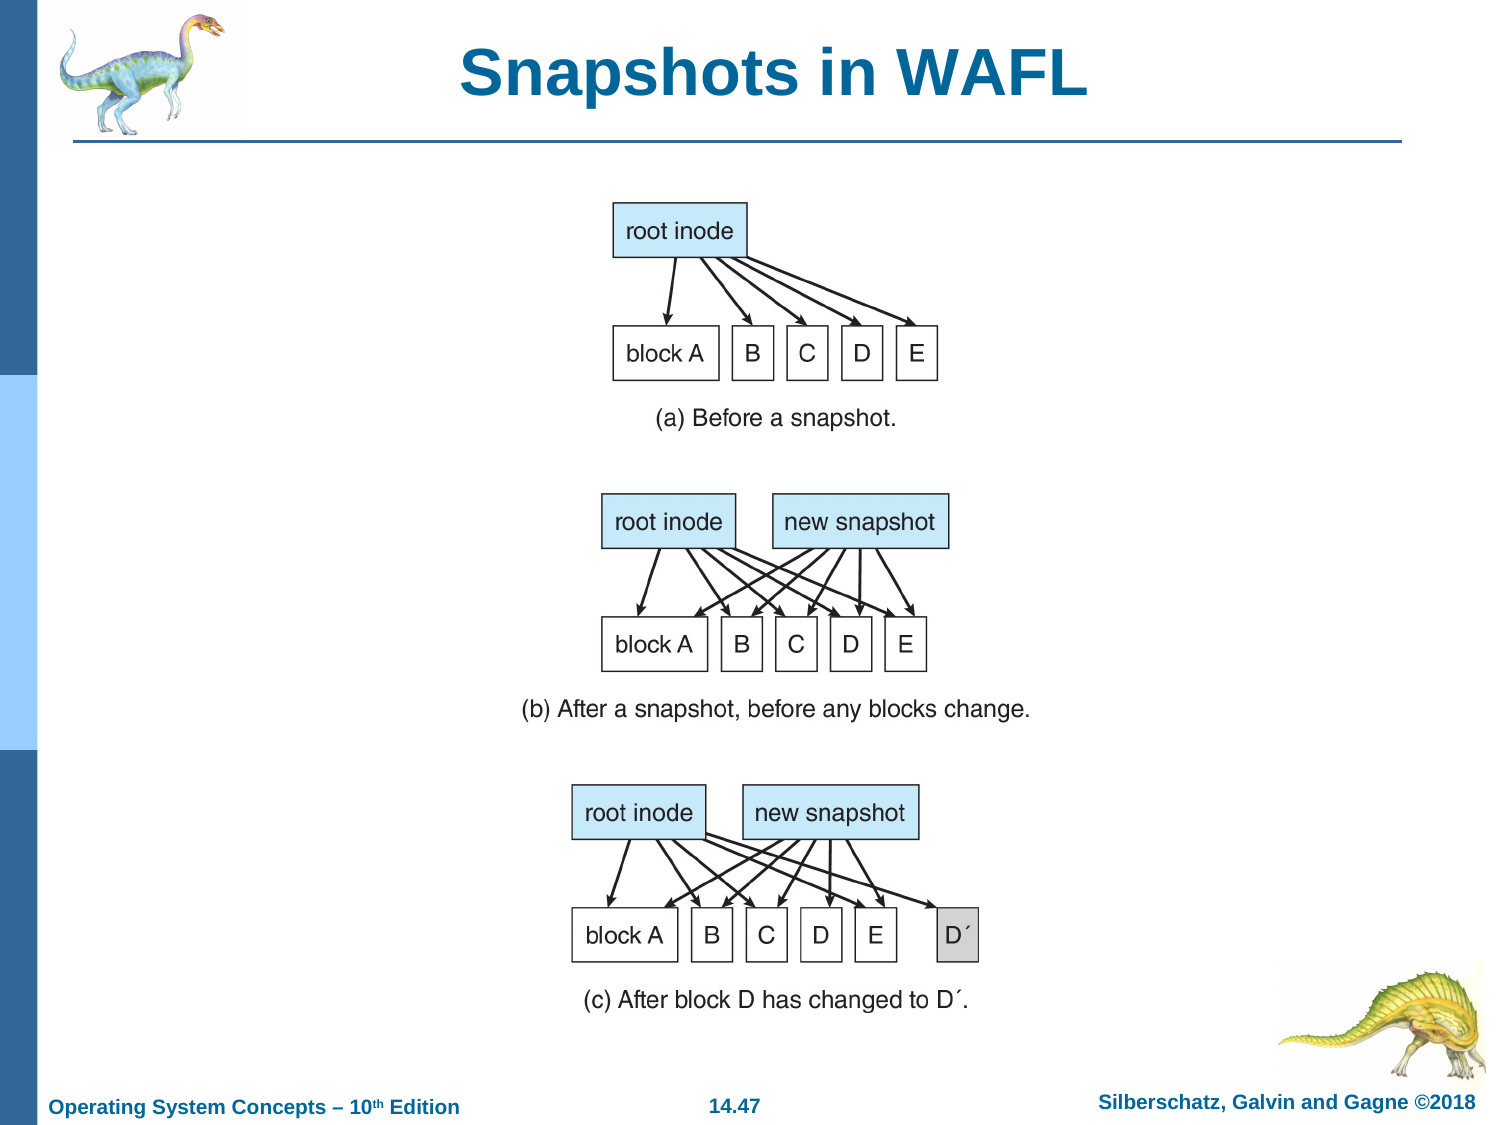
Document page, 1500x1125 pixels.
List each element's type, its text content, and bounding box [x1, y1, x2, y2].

picture [46, 0, 243, 149]
picture [1275, 959, 1486, 1090]
picture [521, 202, 1029, 1013]
picture [1415, 1094, 1423, 1099]
title Snapshots in WAFL [112, 16, 1438, 117]
